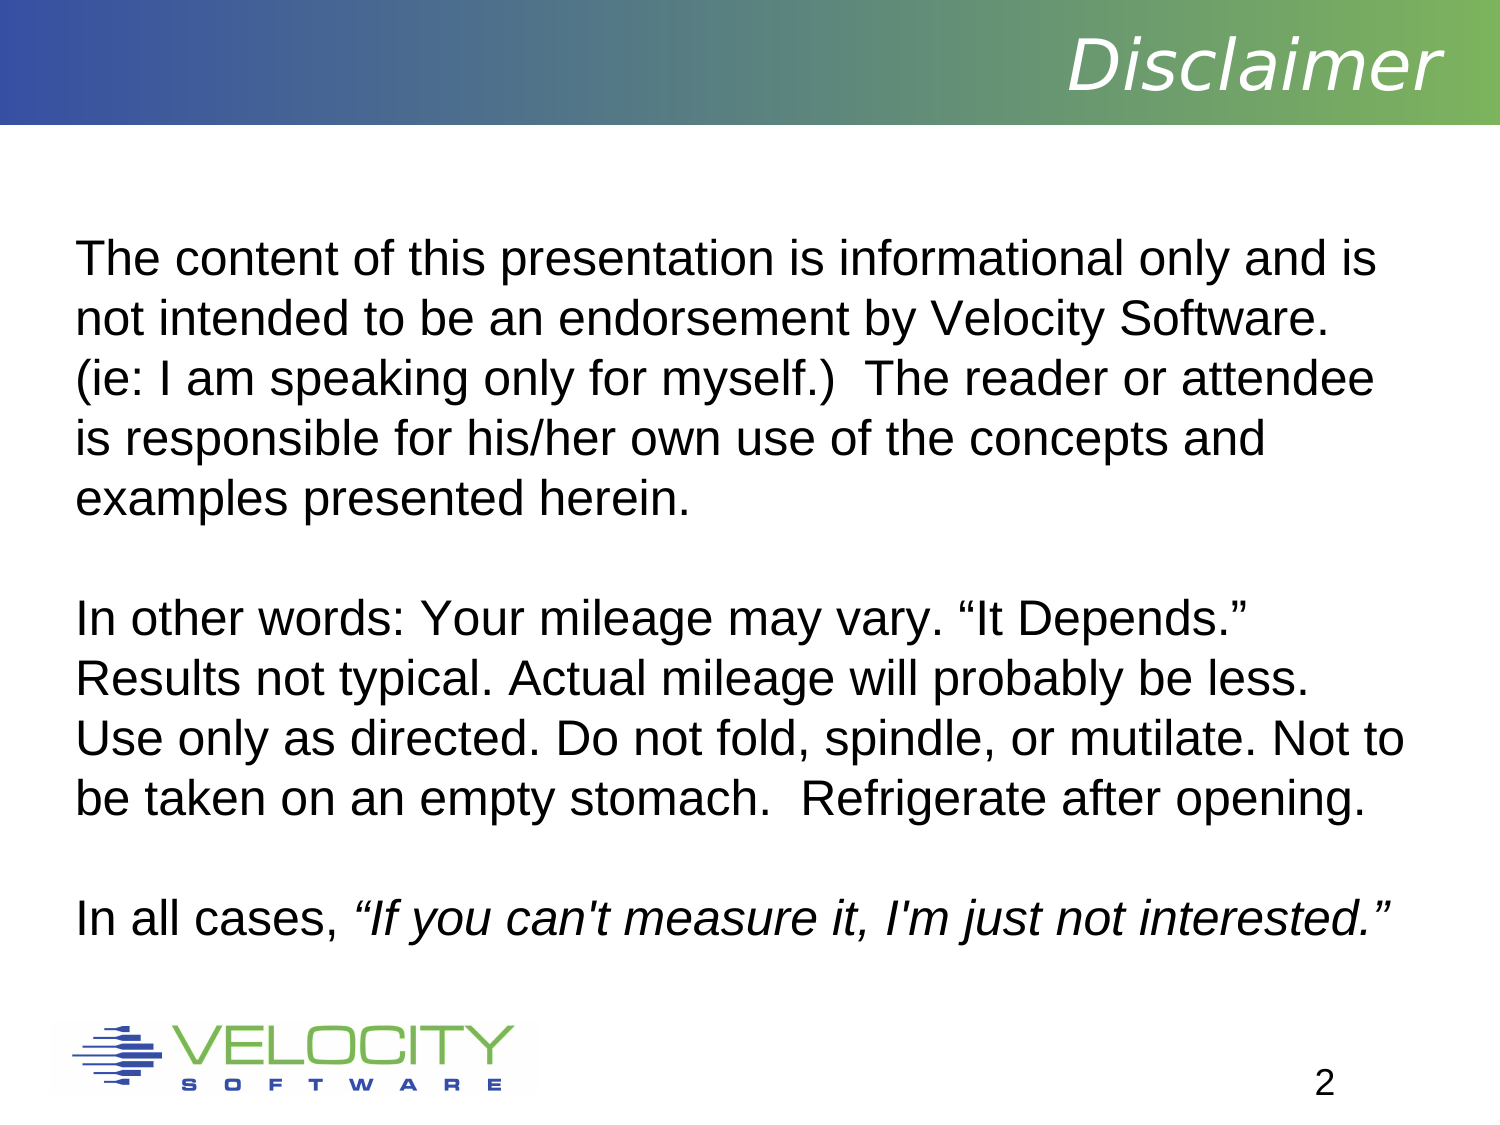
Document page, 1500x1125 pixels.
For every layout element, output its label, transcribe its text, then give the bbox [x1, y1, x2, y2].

title Disclaimer [56, 12, 1457, 113]
text_box The content of this presentation is informational only and is not intended to be an endorsement by Velocity Software. (ie: I am speaking only for myself.) The reader or attendee is responsible for his/her own use of the concepts and examples presented herein. In other words: Your mileage may vary. “It Depends.” Results not typical. Actual mileage will probably be less. Use only as directed. Do not fold, spindle, or mutilate. Not to be taken on an empty stomach. Refrigerate after opening. In all cases, “If you can't measure it, I'm just not interested.” [75, 224, 1451, 946]
picture [50, 1021, 538, 1094]
